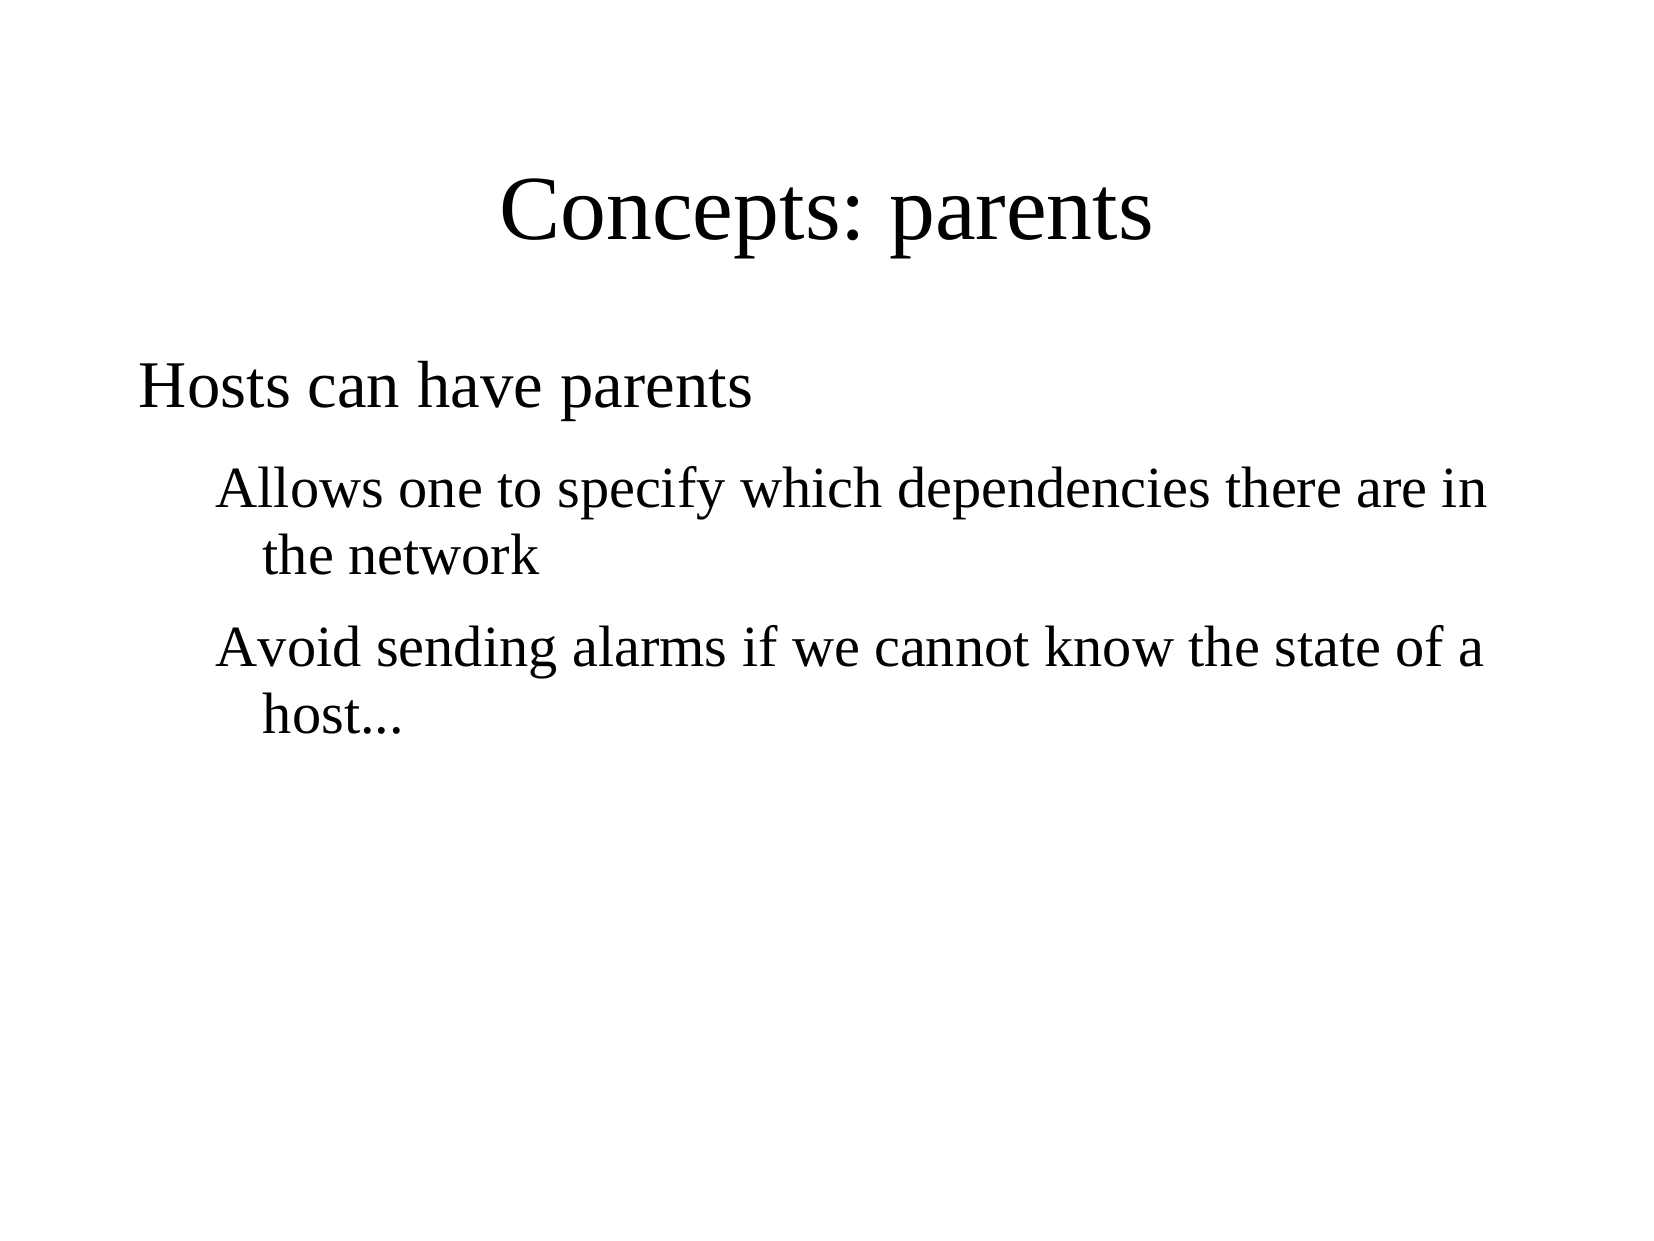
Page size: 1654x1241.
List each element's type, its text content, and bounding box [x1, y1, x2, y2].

title Concepts: parents [121, 102, 1534, 310]
list Hosts can have parents Allows one to specify which dependencies there are in the network Avoid sending alarms if we cannot know the state of a host... [121, 344, 1534, 1126]
